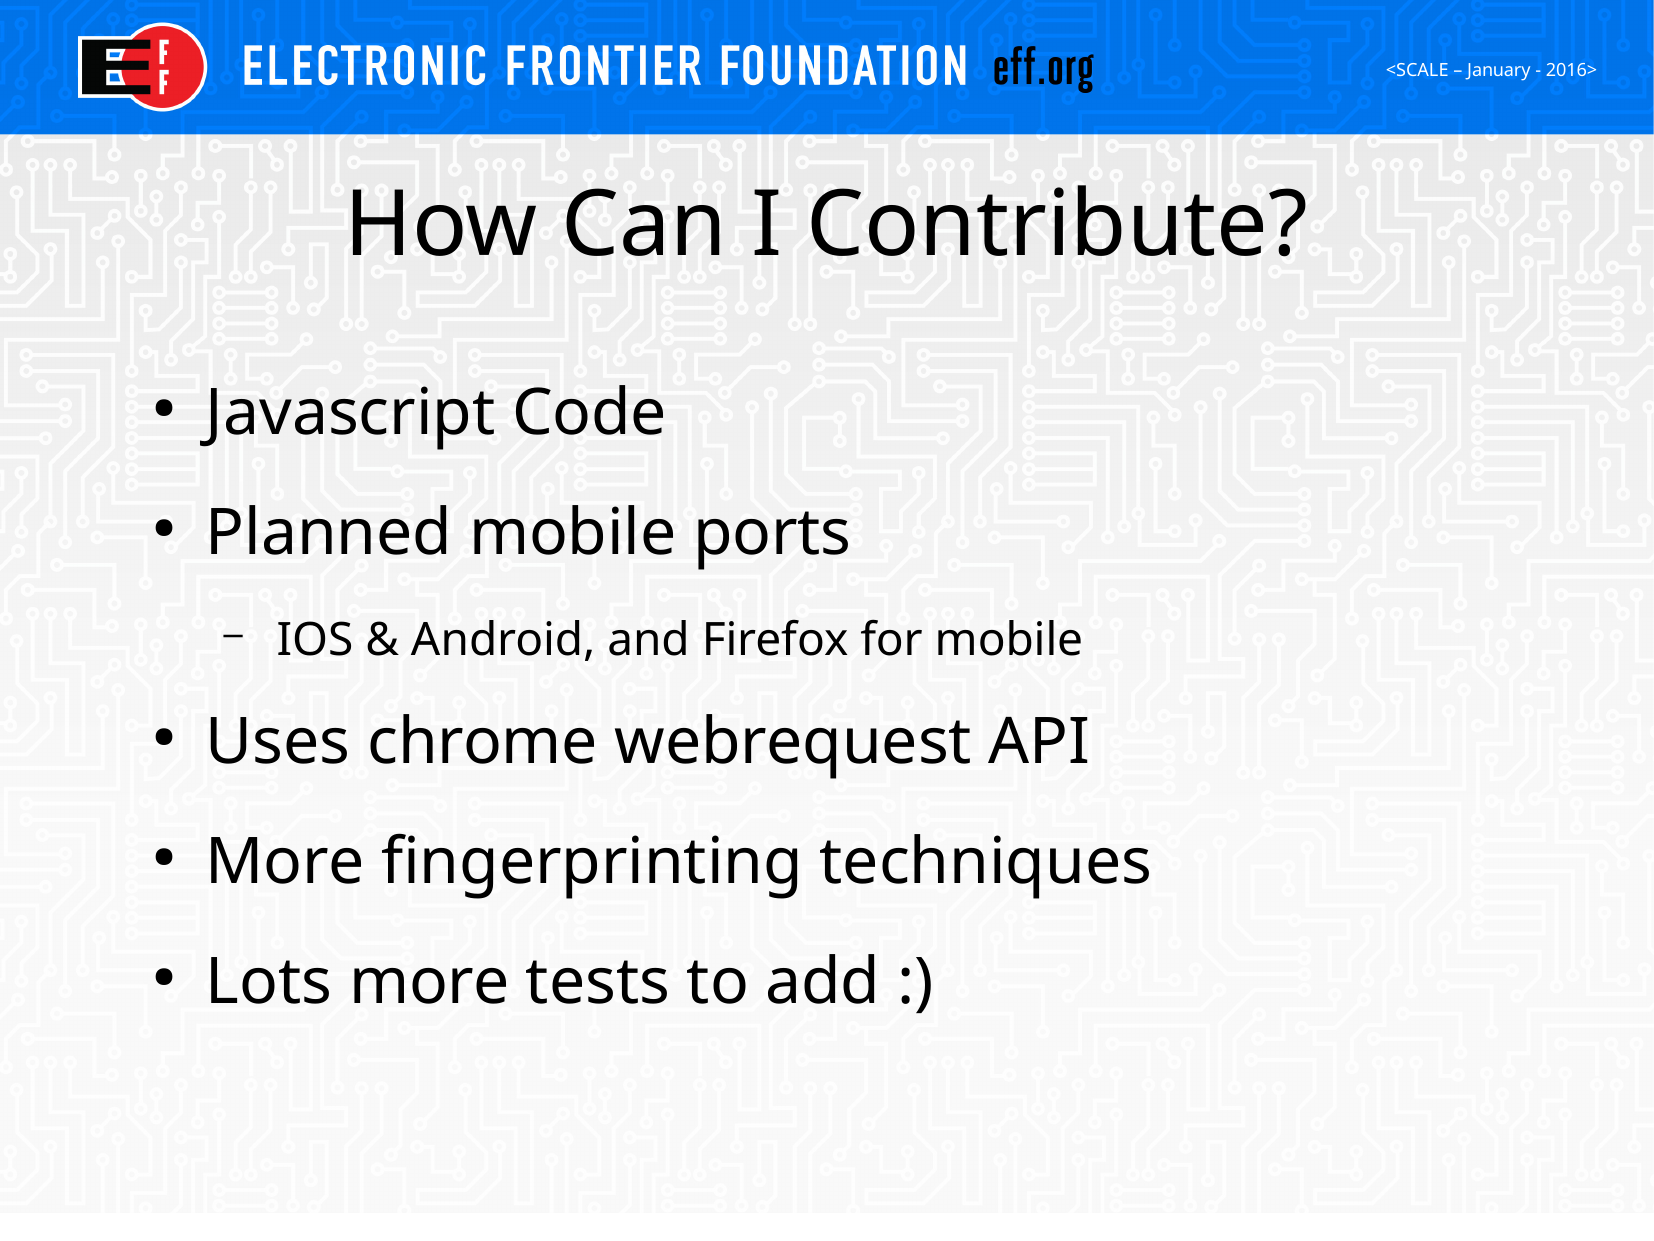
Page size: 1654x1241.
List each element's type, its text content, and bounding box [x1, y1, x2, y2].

title How Can I Contribute? [124, 175, 1530, 390]
list Javascript Code Planned mobile ports IOS & Android, and Firefox for mobile Uses chrome webrequest API More fingerprinting techniques Lots more tests to add :) [135, 365, 1541, 1111]
picture [0, 0, 1654, 1213]
